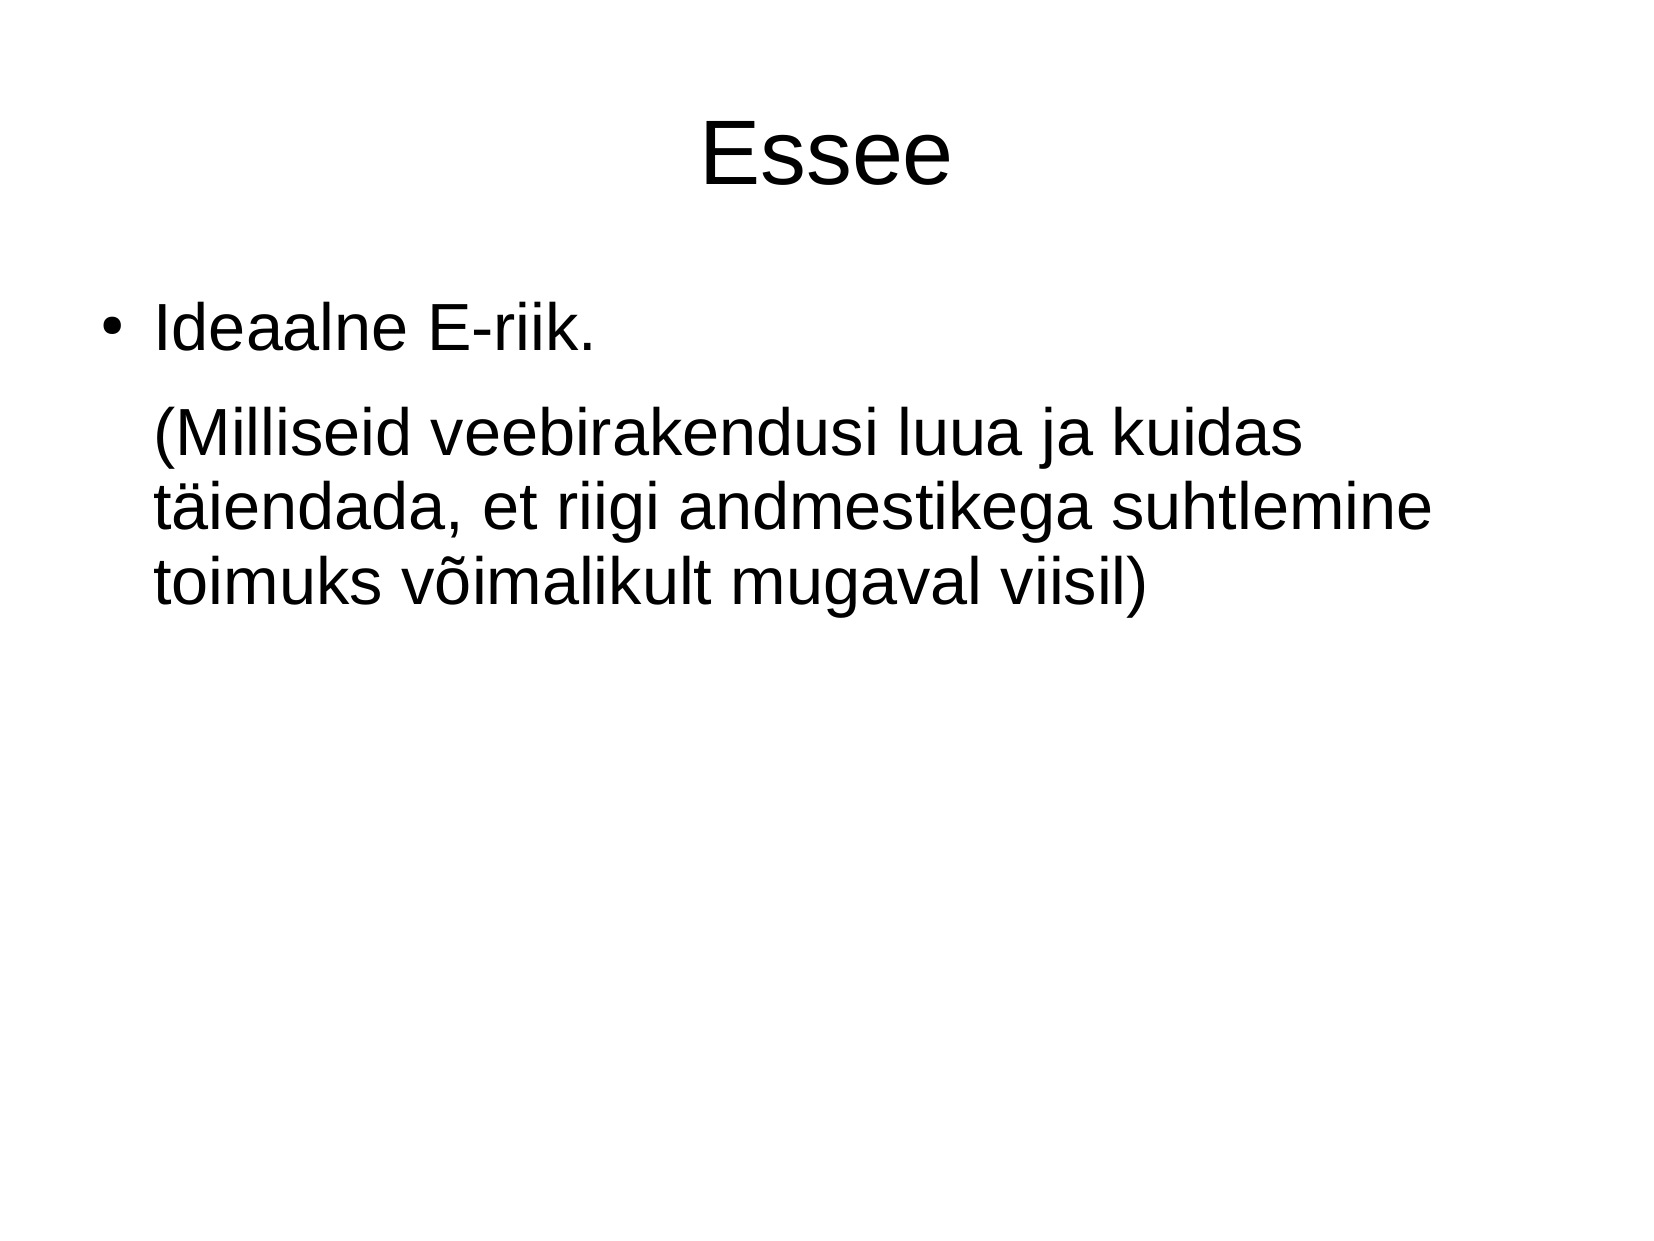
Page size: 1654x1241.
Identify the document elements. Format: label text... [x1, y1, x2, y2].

list Ideaalne E-riik. (Milliseid veebirakendusi luua ja kuidas täiendada, et riigi andmestikega suhtlemine toimuks võimalikult mugaval viisil) [82, 290, 1571, 1094]
title Essee [82, 56, 1571, 250]
